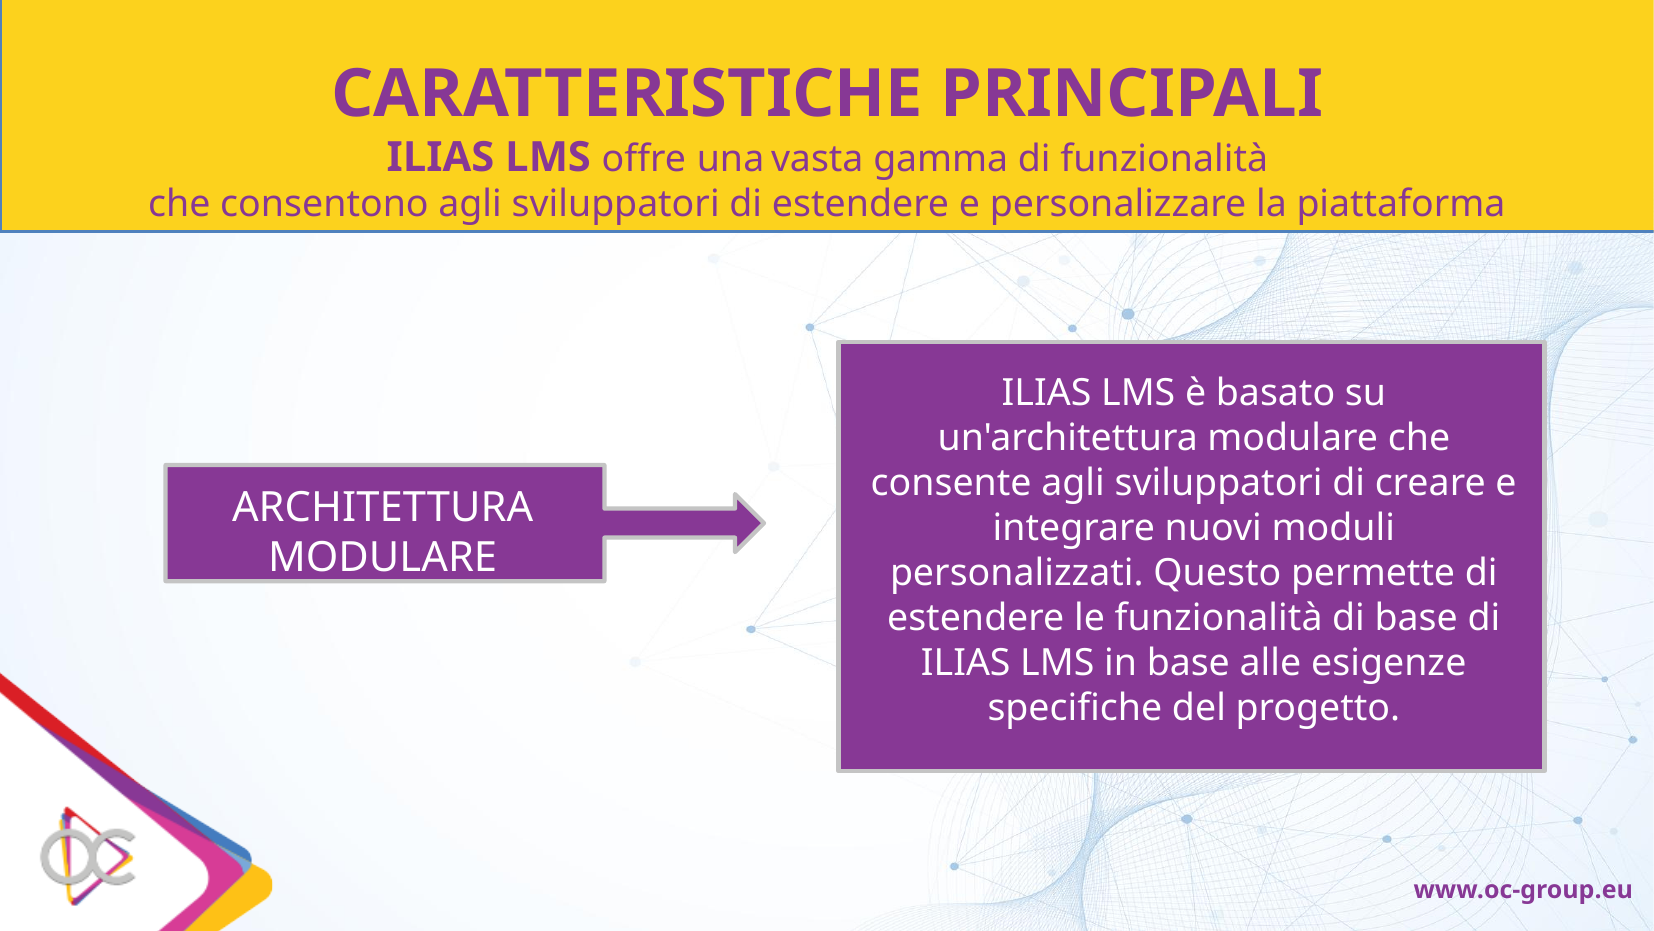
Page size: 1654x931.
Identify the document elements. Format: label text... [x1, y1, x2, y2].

text_box ARCHITETTURA MODULARE [171, 472, 595, 588]
text_box [165, 465, 765, 582]
picture [0, 232, 1654, 931]
text_box ILIAS LMS è basato su un'architettura modulare che consente agli sviluppatori di creare e integrare nuovi moduli personalizzati. Questo permette di estendere le funzionalità di base di ILIAS LMS in base alle esigenze specifiche del progetto. [852, 360, 1536, 736]
text_box www.oc-group.eu [1398, 866, 1654, 916]
text_box CARATTERISTICHE PRINCIPALI ILIAS LMS offre una vasta gamma di funzionalità che consentono agli sviluppatori di estendere e personalizzare la piattaforma [0, 0, 1654, 232]
text_box [838, 341, 1545, 772]
